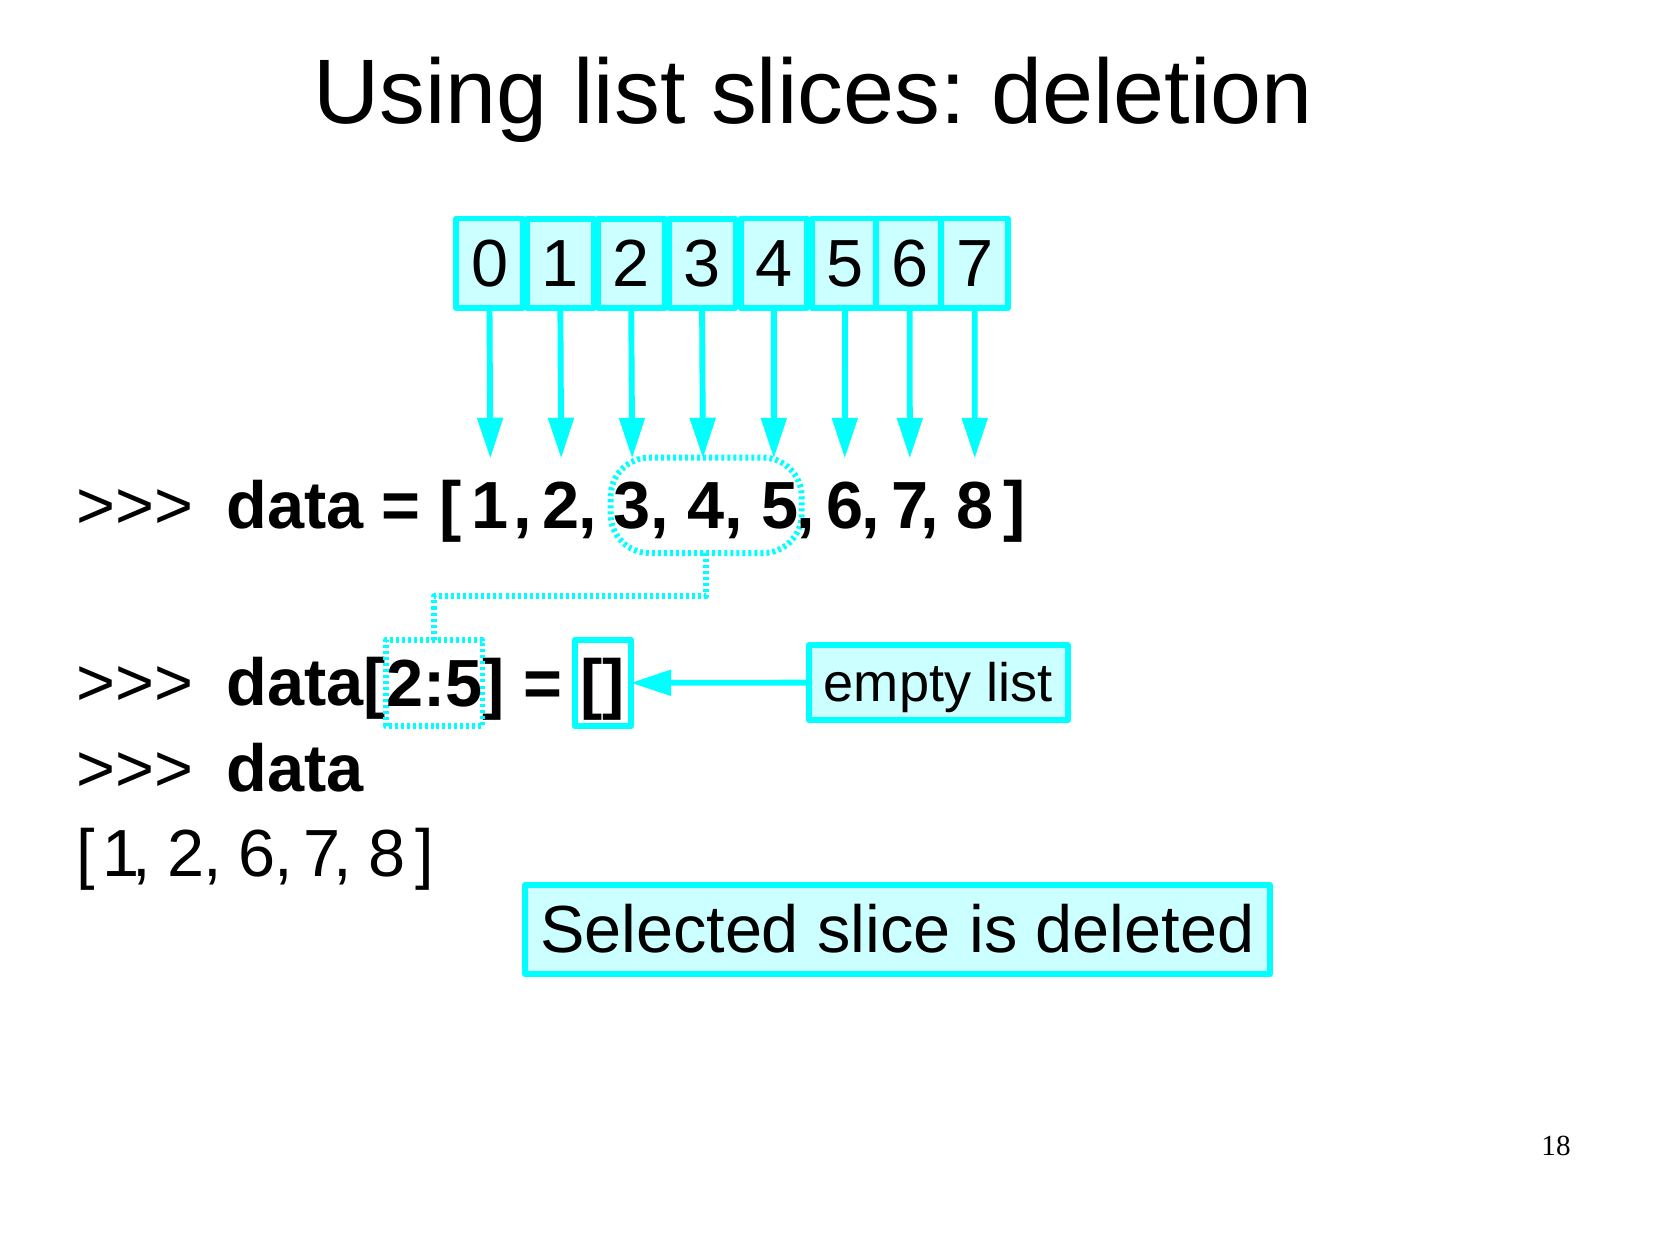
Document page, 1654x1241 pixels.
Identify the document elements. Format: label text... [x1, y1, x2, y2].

text_box 6 [876, 218, 938, 309]
text_box ] [1000, 457, 1029, 554]
text_box empty list [808, 645, 1068, 721]
text_box 6 [235, 806, 271, 902]
text_box [] [574, 639, 632, 727]
text_box >>> [59, 457, 208, 554]
text_box >>> [59, 634, 212, 720]
text_box 2 [539, 457, 575, 554]
text_box ] [412, 806, 438, 902]
text_box ] = [483, 639, 572, 727]
text_box 3, 4, 5 [610, 457, 793, 554]
text_box 7 [888, 457, 917, 554]
text_box , [575, 457, 600, 554]
text_box , [917, 457, 943, 554]
text_box Selected slice is deleted [525, 884, 1270, 975]
text_box 3 [668, 218, 736, 309]
text_box 1 [99, 806, 129, 902]
text_box data [209, 720, 382, 816]
text_box 8 [365, 806, 409, 902]
text_box 7 [941, 218, 1009, 309]
text_box , [858, 457, 884, 554]
text_box Using list slices: deletion [295, 30, 1333, 154]
text_box 1 [468, 457, 510, 554]
text_box 2 [597, 218, 665, 309]
text_box >>> [59, 720, 209, 816]
text_box 6 [823, 457, 858, 554]
text_box , [510, 457, 535, 554]
text_box , [793, 457, 819, 554]
text_box 8 [953, 457, 997, 554]
text_box 2:5 [386, 639, 483, 727]
text_box 4 [740, 218, 808, 309]
text_box , [330, 806, 355, 902]
text_box , [271, 806, 296, 902]
text_box , [129, 806, 154, 902]
text_box [ [59, 806, 99, 902]
text_box data = [ [208, 457, 468, 554]
text_box 0 [456, 218, 523, 309]
text_box data[ [226, 639, 386, 727]
text_box 5 [811, 218, 873, 309]
text_box 2 [164, 806, 200, 902]
text_box 7 [300, 806, 330, 902]
text_box , [200, 806, 225, 902]
text_box 1 [527, 218, 594, 309]
